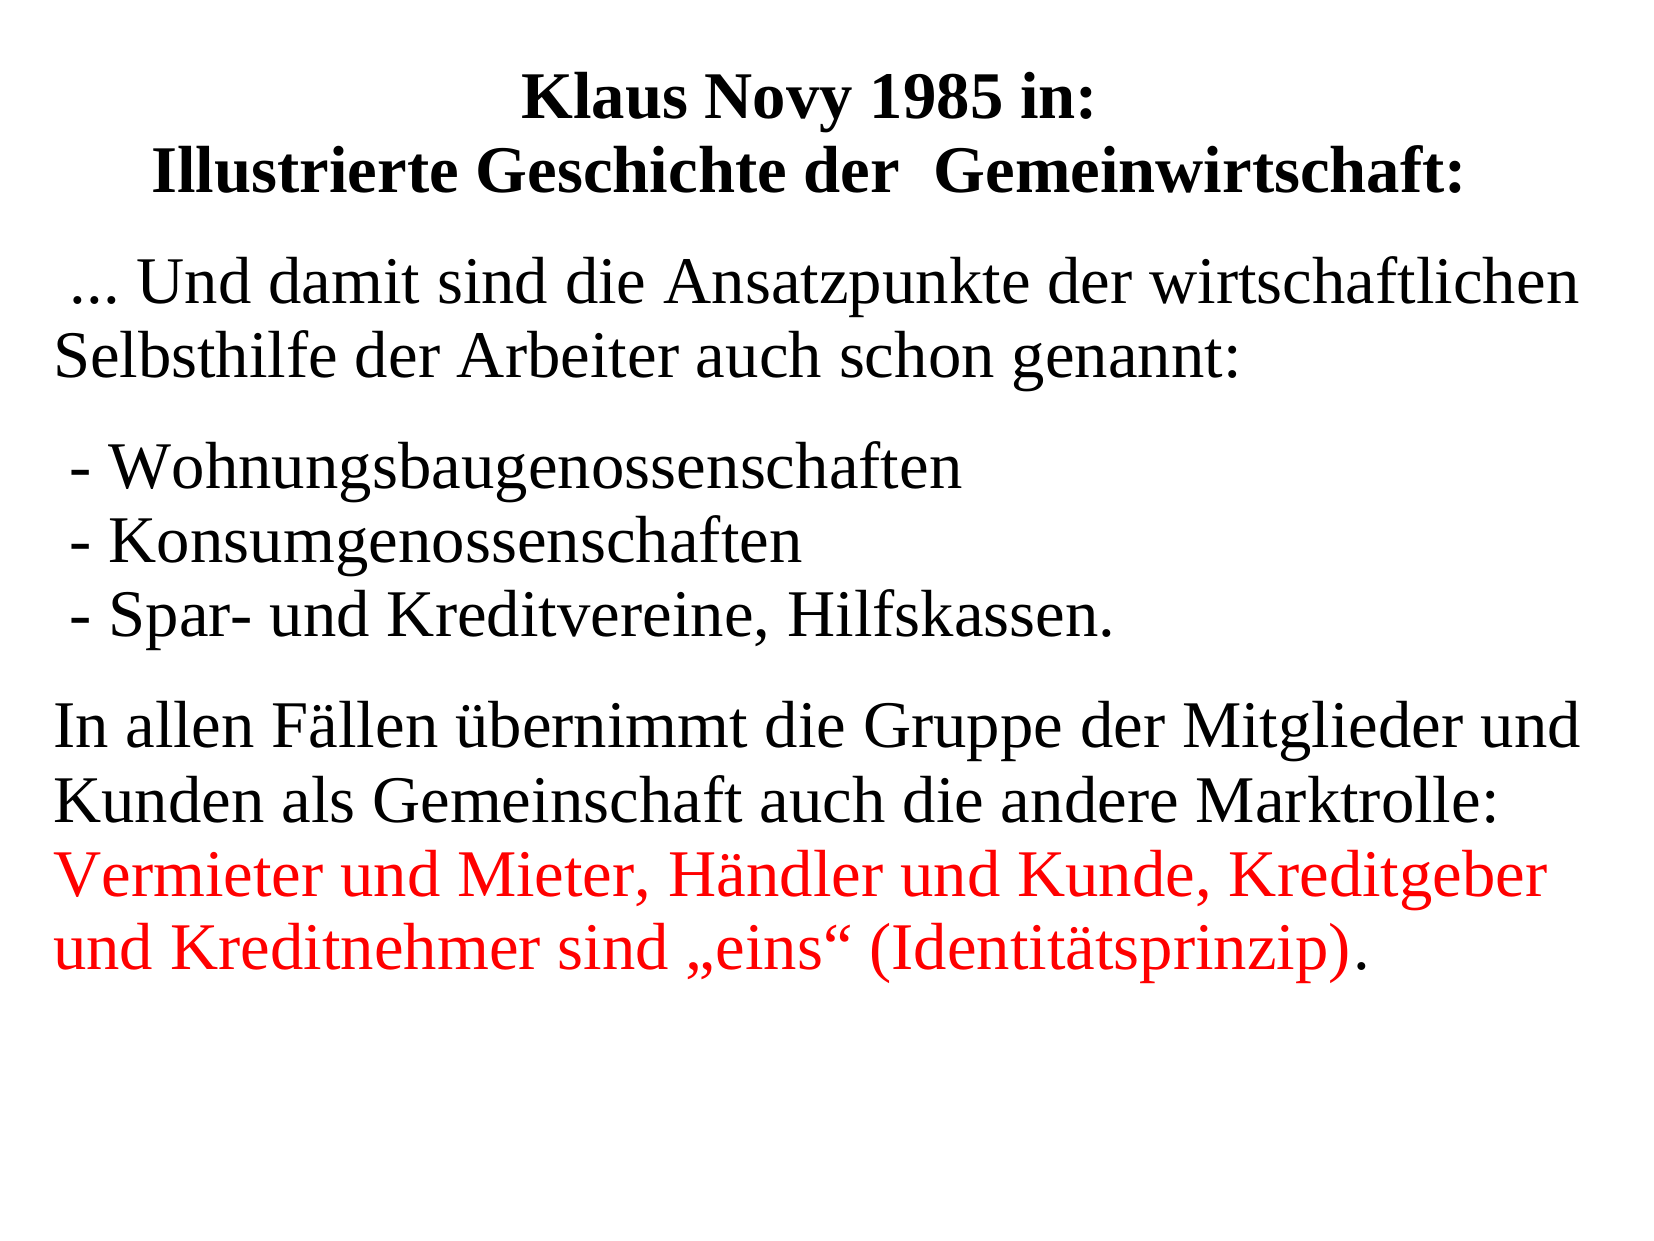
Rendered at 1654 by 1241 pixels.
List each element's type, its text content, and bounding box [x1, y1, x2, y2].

text_box Klaus Novy 1985 in: Illustrierte Geschichte der Gemeinwirtschaft: ... Und damit sind die Ansatzpunkte der wirtschaftlichen Selbsthilfe der Arbeiter auch schon genannt: - Wohnungsbaugenossenschaften - Konsumgenossenschaften - Spar- und Kreditvereine, Hilfskassen. In allen Fällen übernimmt die Gruppe der Mitglieder und Kunden als Gemeinschaft auch die andere Marktrolle: Vermieter und Mieter, Händler und Kunde, Kreditgeber und Kreditnehmer sind „eins“ (Identitätsprinzip). [53, 58, 1604, 1092]
